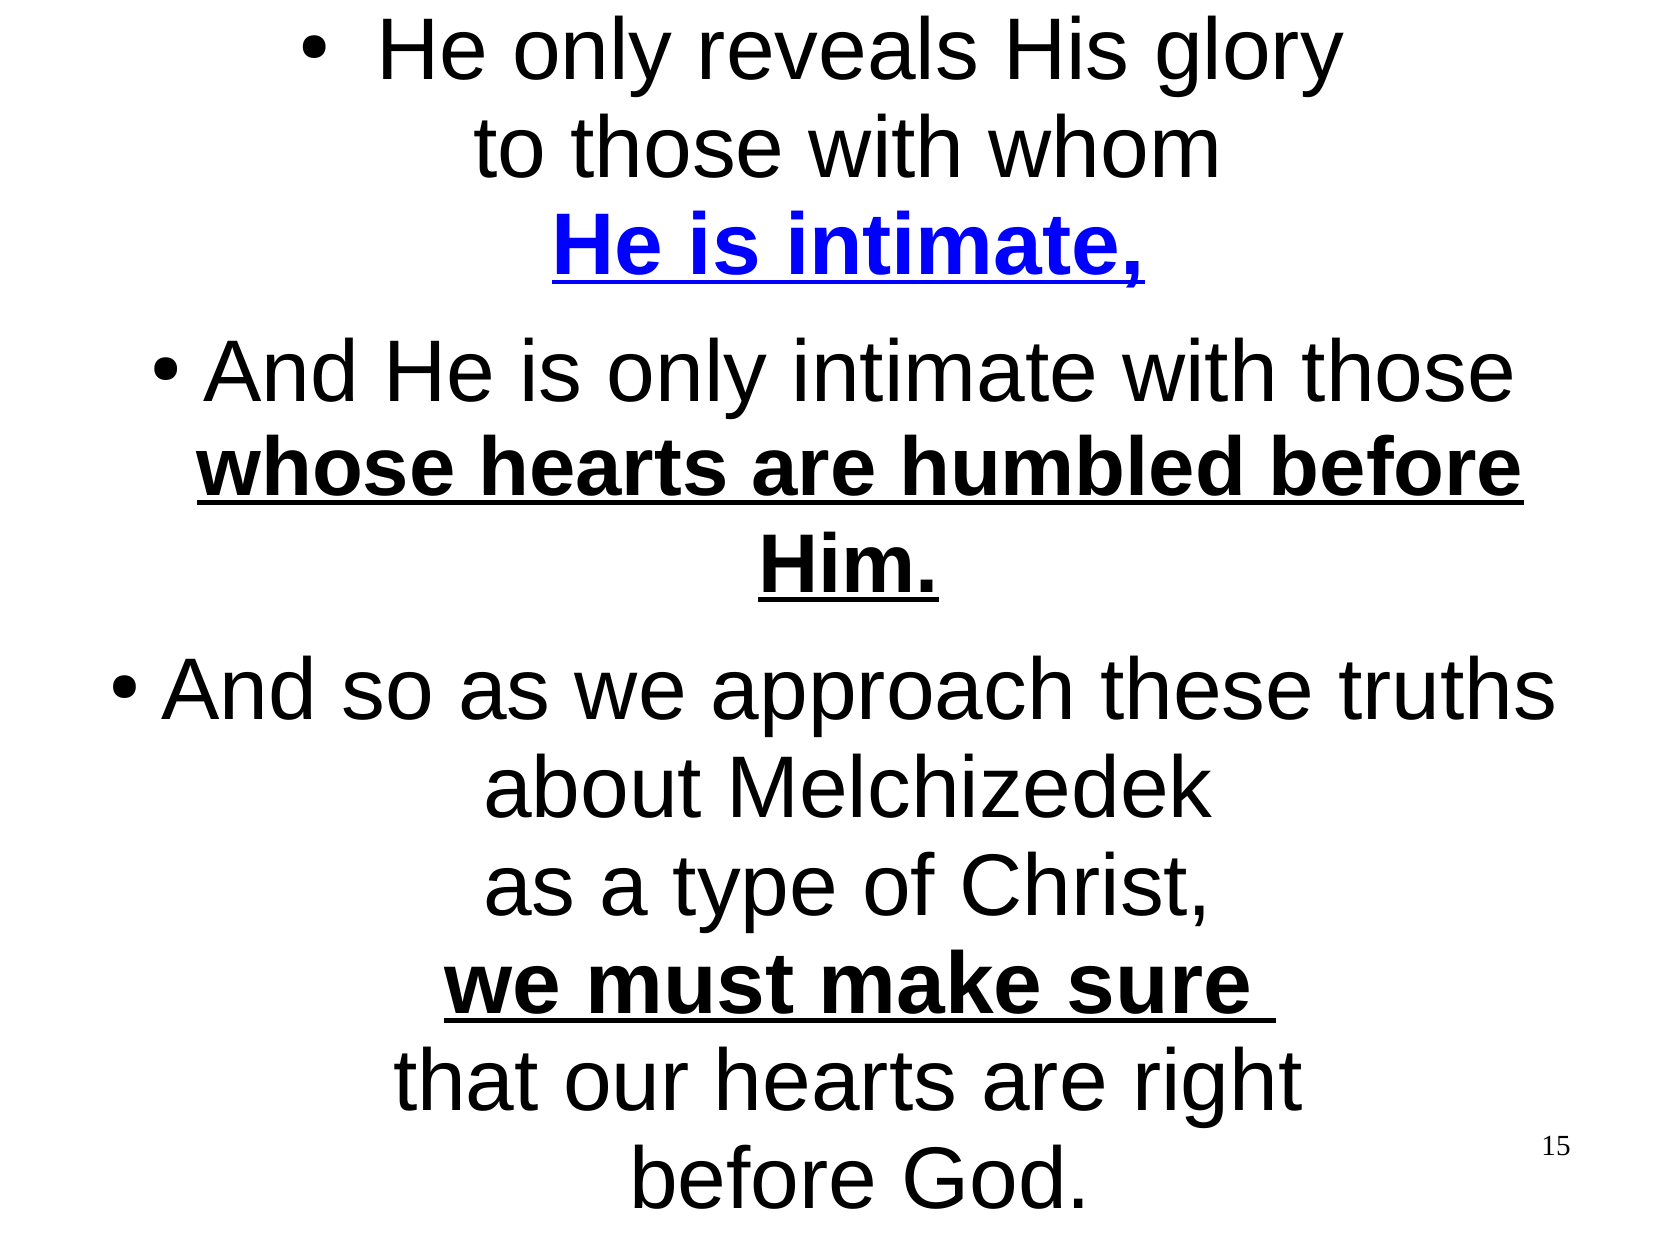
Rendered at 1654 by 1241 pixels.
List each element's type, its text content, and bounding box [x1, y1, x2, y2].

list He only reveals His glory to those with whom He is intimate, And He is only intimate with those whose hearts are humbled before Him. And so as we approach these truths about Melchizedek as a type of Christ, we must make sure that our hearts are right before God. [37, 0, 1613, 1238]
